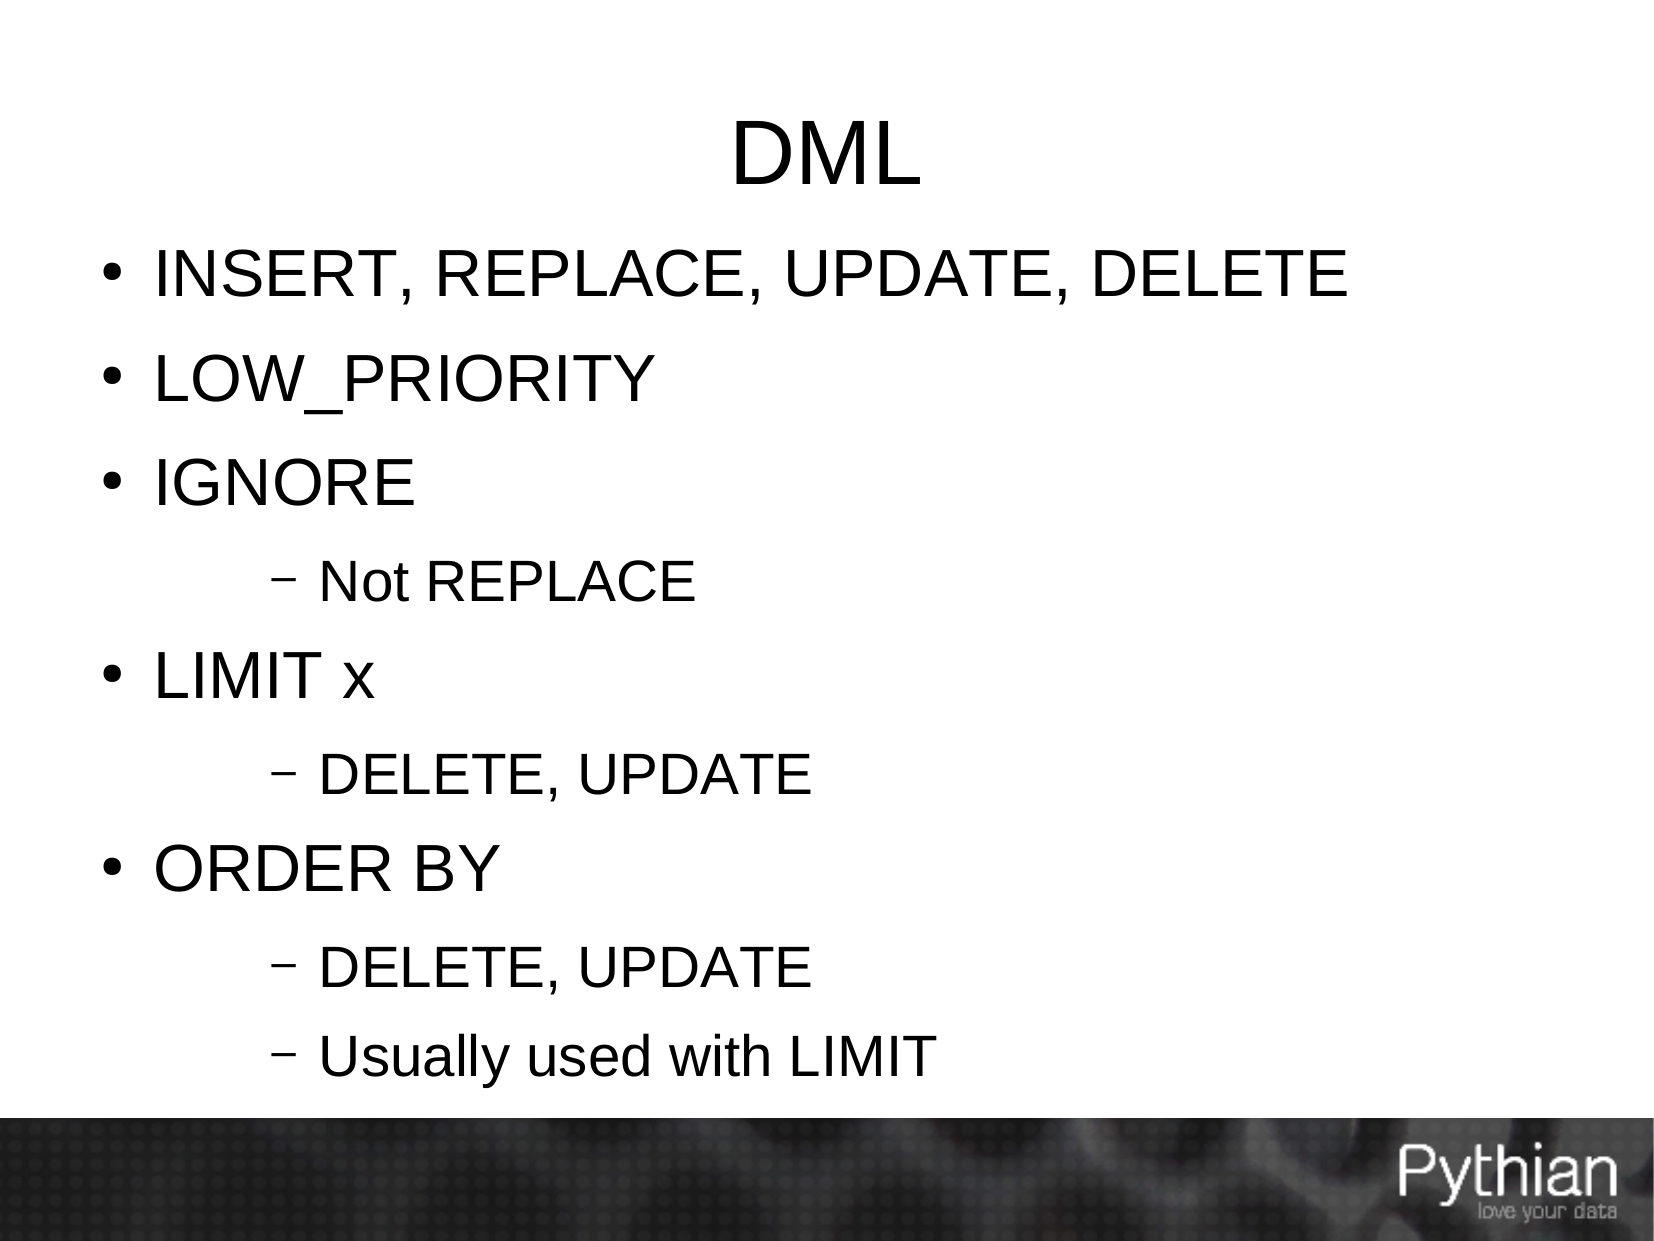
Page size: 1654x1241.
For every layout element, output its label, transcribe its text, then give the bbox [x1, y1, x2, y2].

picture [0, 1118, 1654, 1241]
title DML [82, 49, 1571, 236]
list INSERT, REPLACE, UPDATE, DELETE LOW_PRIORITY IGNORE Not REPLACE LIMIT x DELETE, UPDATE ORDER BY DELETE, UPDATE Usually used with LIMIT [82, 236, 1571, 1093]
